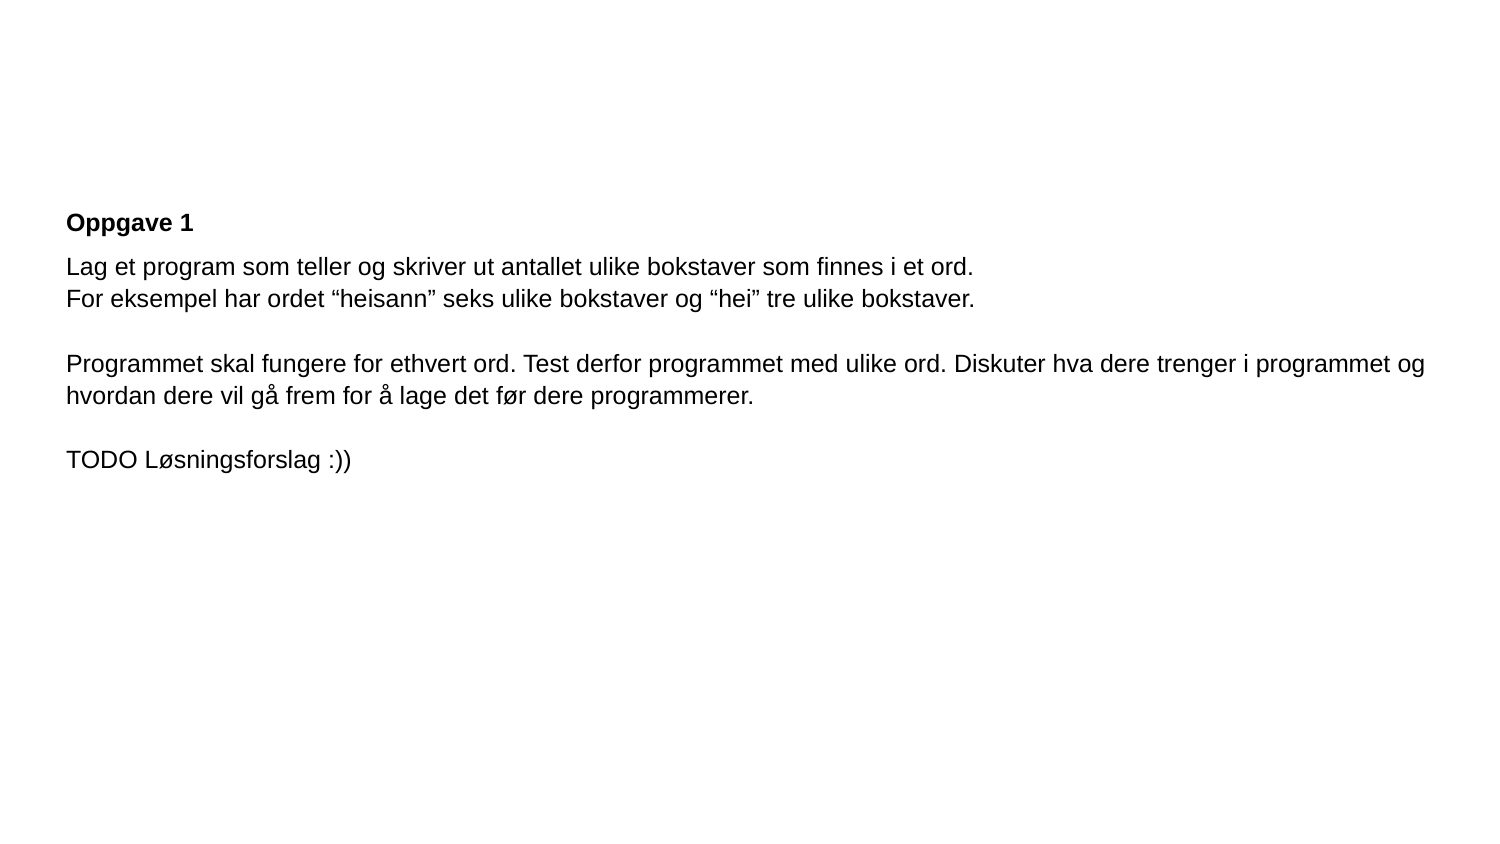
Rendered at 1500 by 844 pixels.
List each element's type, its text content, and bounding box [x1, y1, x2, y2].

list Oppgave 1 Lag et program som teller og skriver ut antallet ulike bokstaver som finnes i et ord. For eksempel har ordet “heisann” seks ulike bokstaver og “hei” tre ulike bokstaver. Programmet skal fungere for ethvert ord. Test derfor programmet med ulike ord. Diskuter hva dere trenger i programmet og hvordan dere vil gå frem for å lage det før dere programmerer. TODO Løsningsforslag :)) [51, 189, 1449, 750]
